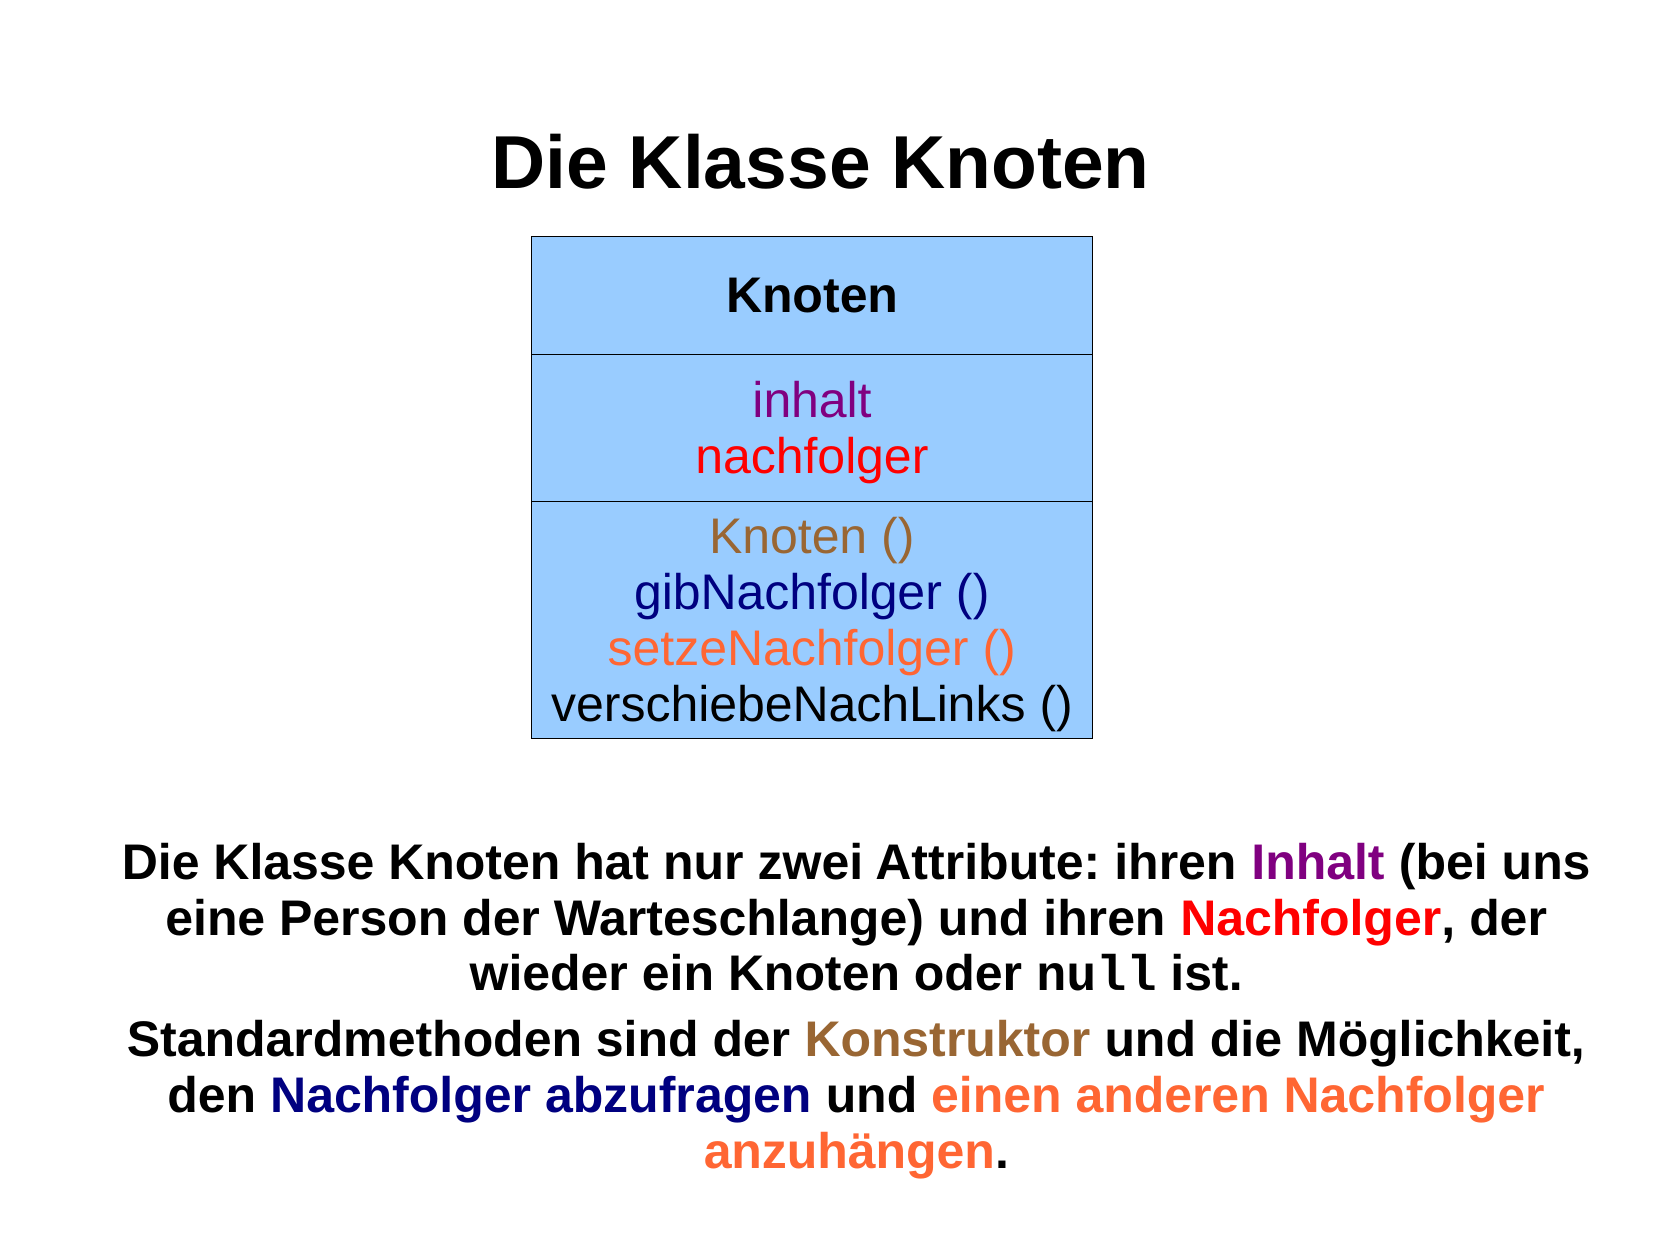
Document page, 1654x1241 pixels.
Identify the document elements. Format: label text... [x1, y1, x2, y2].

text_box Standardmethoden sind der Konstruktor und die Möglichkeit, den Nachfolger abzufragen und einen anderen Nachfolger anzuhängen. [88, 1003, 1625, 1190]
title Die Klasse Knoten [76, 118, 1565, 207]
text_box inhalt nachfolger [531, 354, 1093, 501]
text_box Knoten [531, 236, 1093, 354]
text_box Die Klasse Knoten hat nur zwei Attribute: ihren Inhalt (bei uns eine Person der Warteschlange) und ihren Nachfolger, der wieder ein Knoten oder null ist. [88, 826, 1625, 1003]
text_box Knoten () gibNachfolger () setzeNachfolger () verschiebeNachLinks () [531, 501, 1093, 739]
